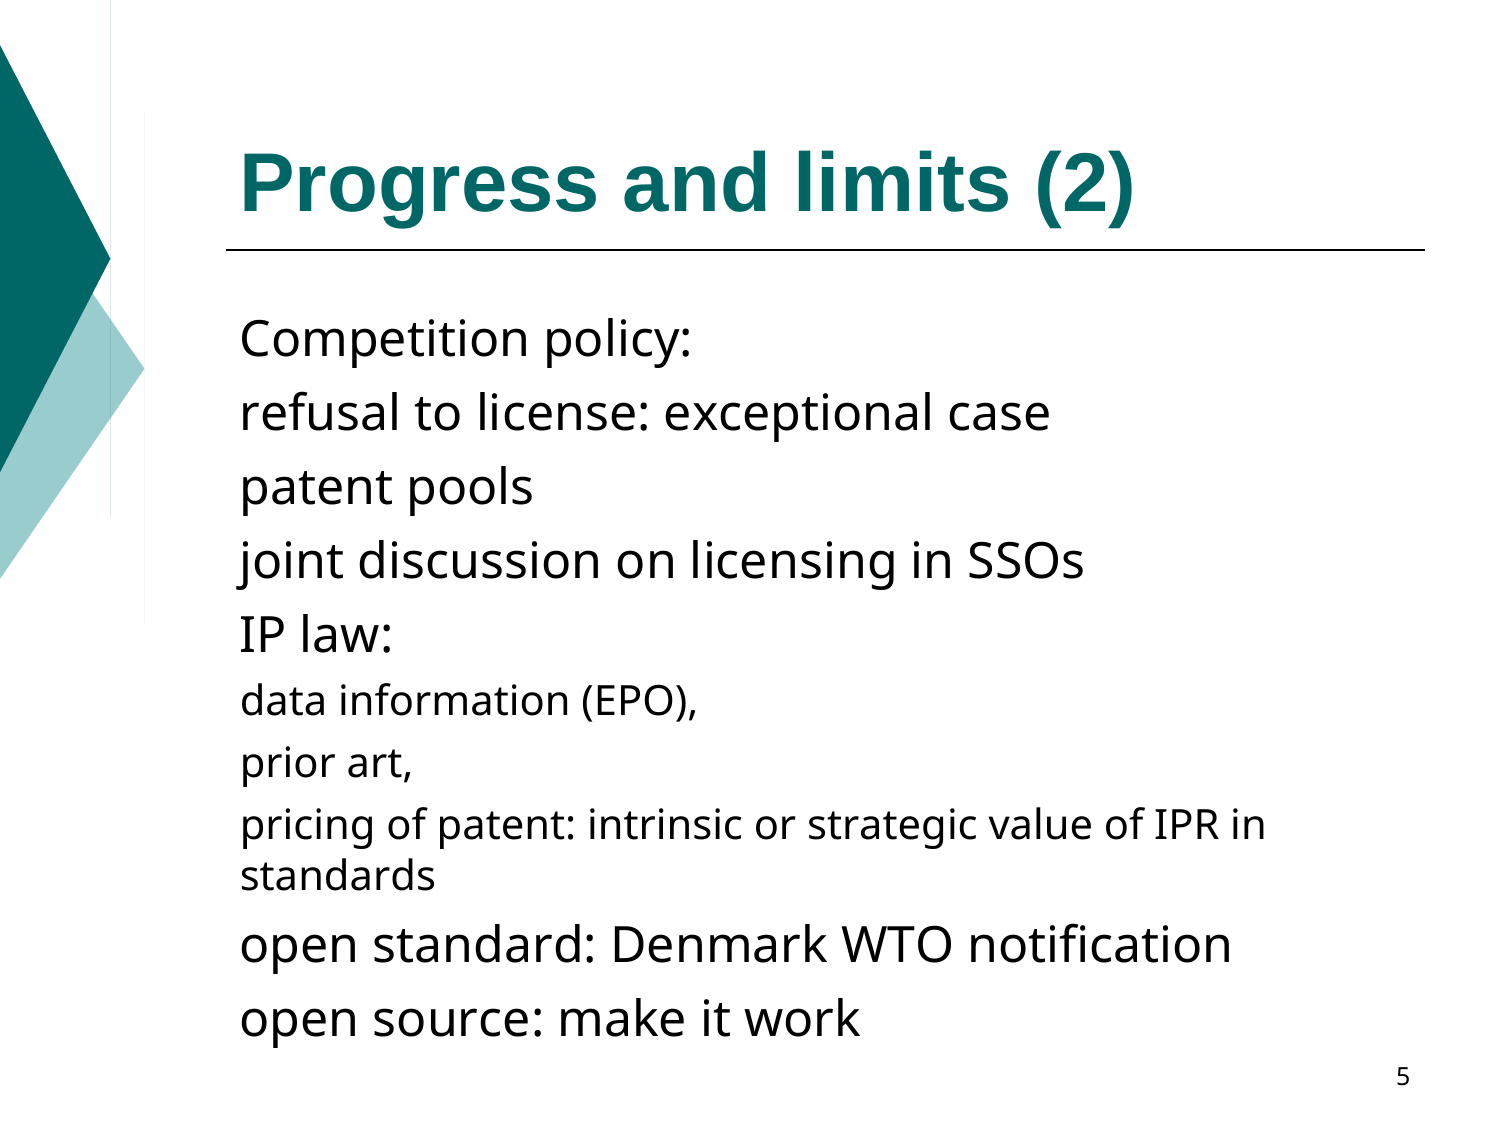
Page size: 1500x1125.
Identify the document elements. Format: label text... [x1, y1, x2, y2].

list Competition policy: refusal to license: exceptional case patent pools joint discussion on licensing in SSOs IP law: data information (EPO), prior art, pricing of patent: intrinsic or strategic value of IPR in standards open standard: Denmark WTO notification open source: make it work [225, 299, 1425, 1039]
title Progress and limits (2) [224, 49, 1425, 237]
